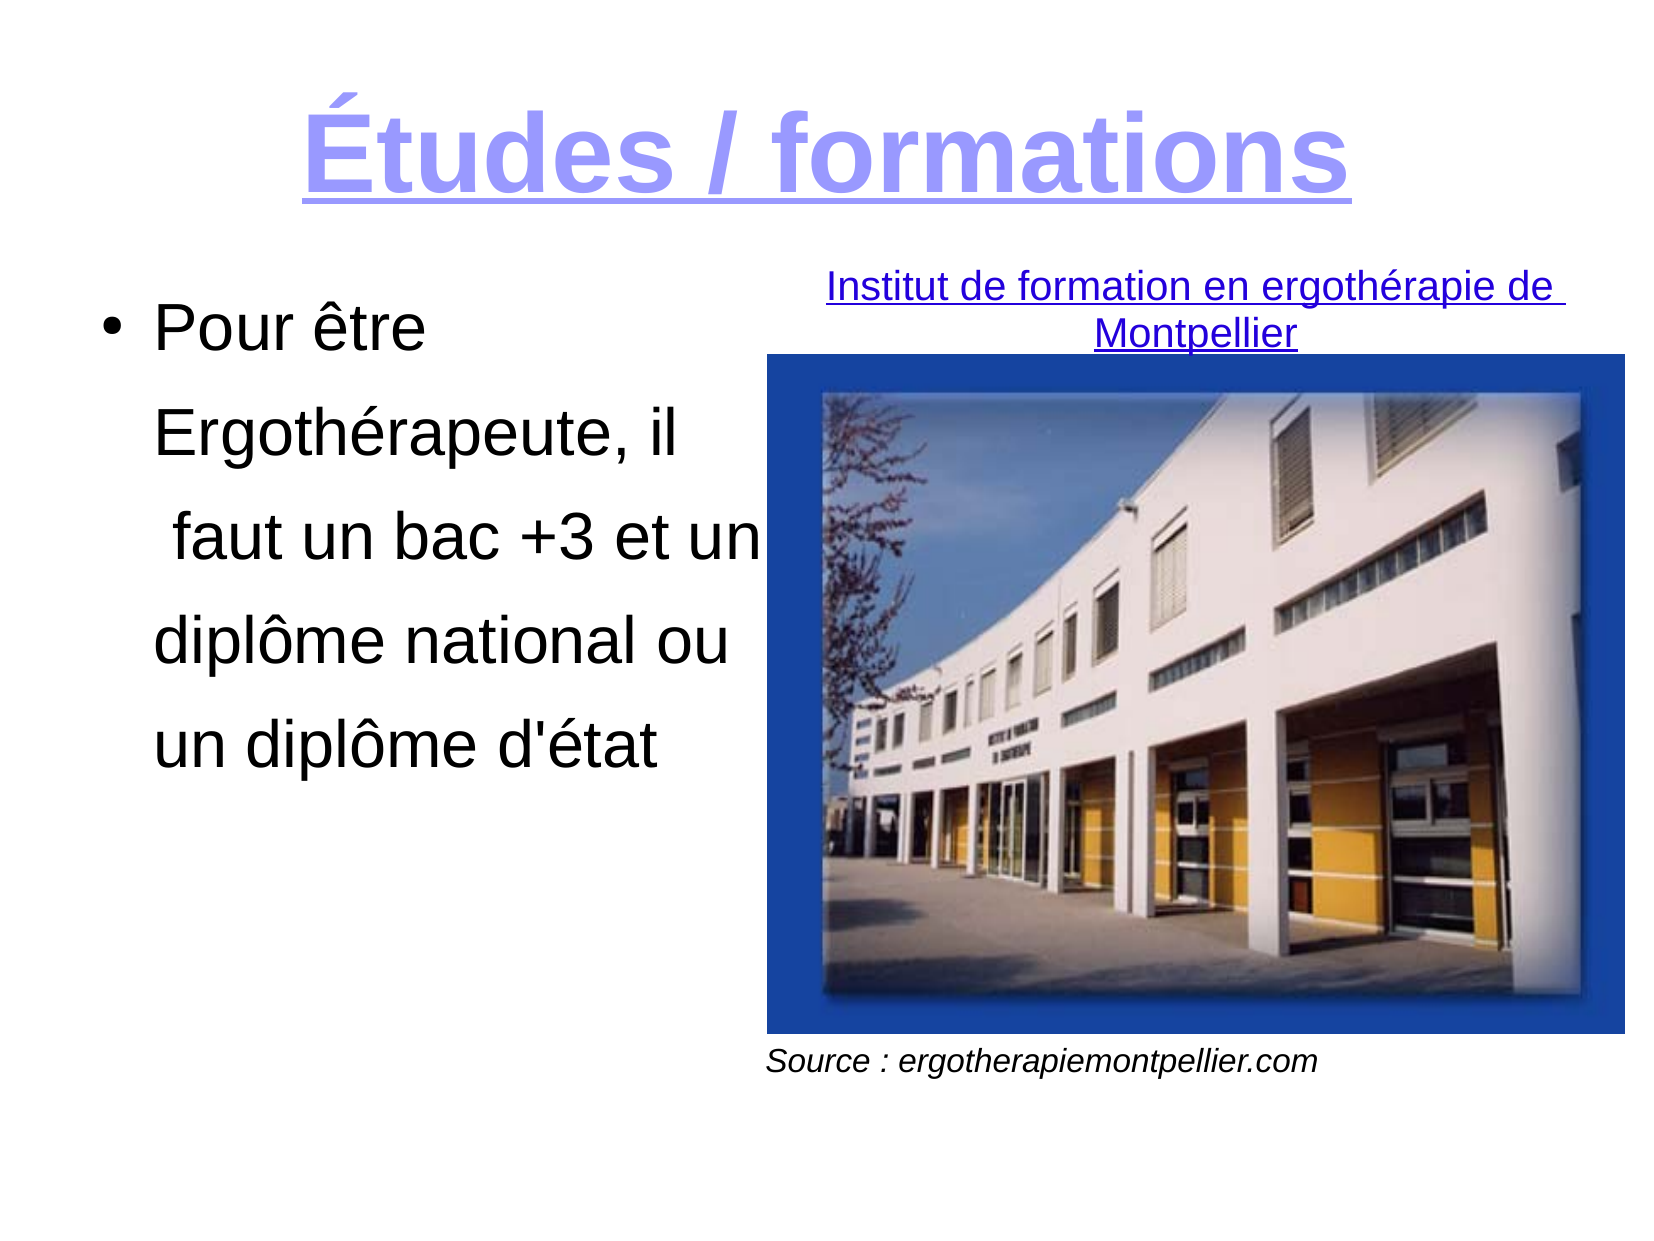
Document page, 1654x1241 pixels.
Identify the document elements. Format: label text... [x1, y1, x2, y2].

text_box Institut de formation en ergothérapie de Montpellier [767, 255, 1625, 364]
picture [809, 364, 1625, 1034]
list Pour être Ergothérapeute, il faut un bac +3 et un diplôme national ou un diplôme d'état [82, 290, 809, 1109]
text_box Source : ergotherapiemontpellier.com [750, 1035, 1506, 1093]
title Études / formations [82, 49, 1571, 257]
